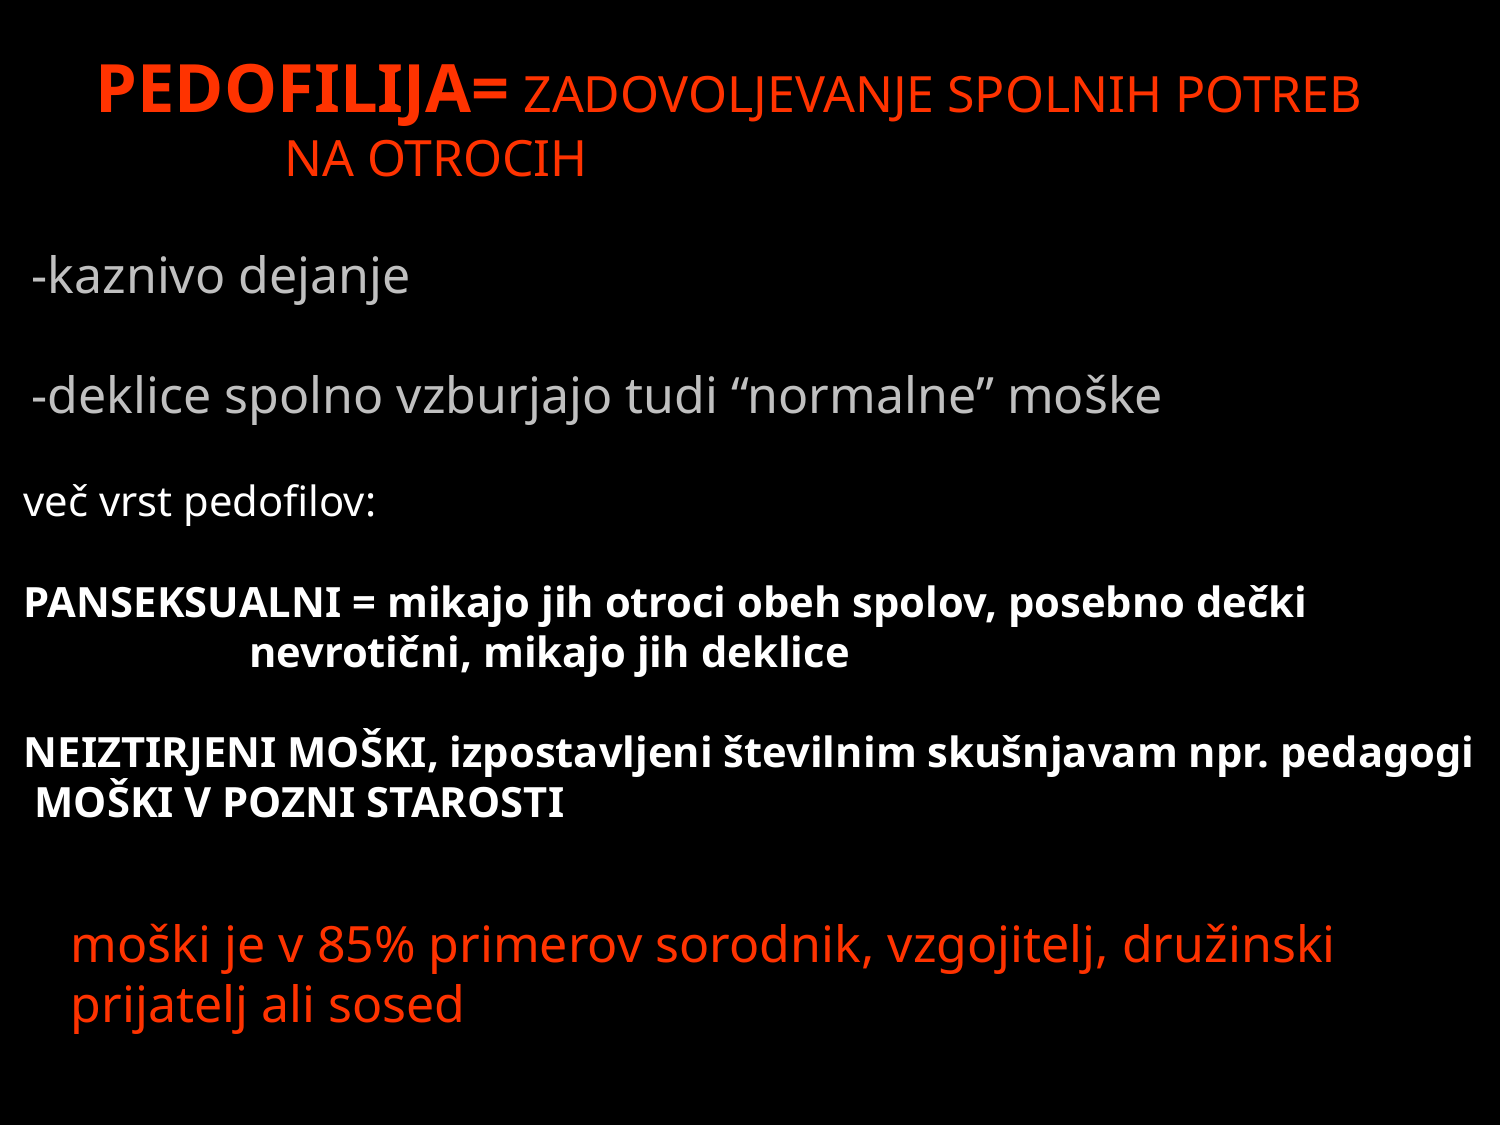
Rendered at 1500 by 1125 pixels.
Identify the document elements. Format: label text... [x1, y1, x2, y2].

text_box moški je v 85% primerov sorodnik, vzgojitelj, družinski prijatelj ali sosed [55, 904, 1365, 1040]
text_box PEDOFILIJA= ZADOVOLJEVANJE SPOLNIH POTREB NA OTROCIH [80, 38, 1391, 194]
text_box več vrst pedofilov: PANSEKSUALNI = mikajo jih otroci obeh spolov, posebno dečki nevrotični, mikajo jih deklice NEIZTIRJENI MOŠKI, izpostavljeni številnim skušnjavam npr. pedagogi MOŠKI V POZNI STAROSTI [8, 467, 1491, 883]
text_box -kaznivo dejanje -deklice spolno vzburjajo tudi “normalne” moške [17, 235, 1179, 431]
